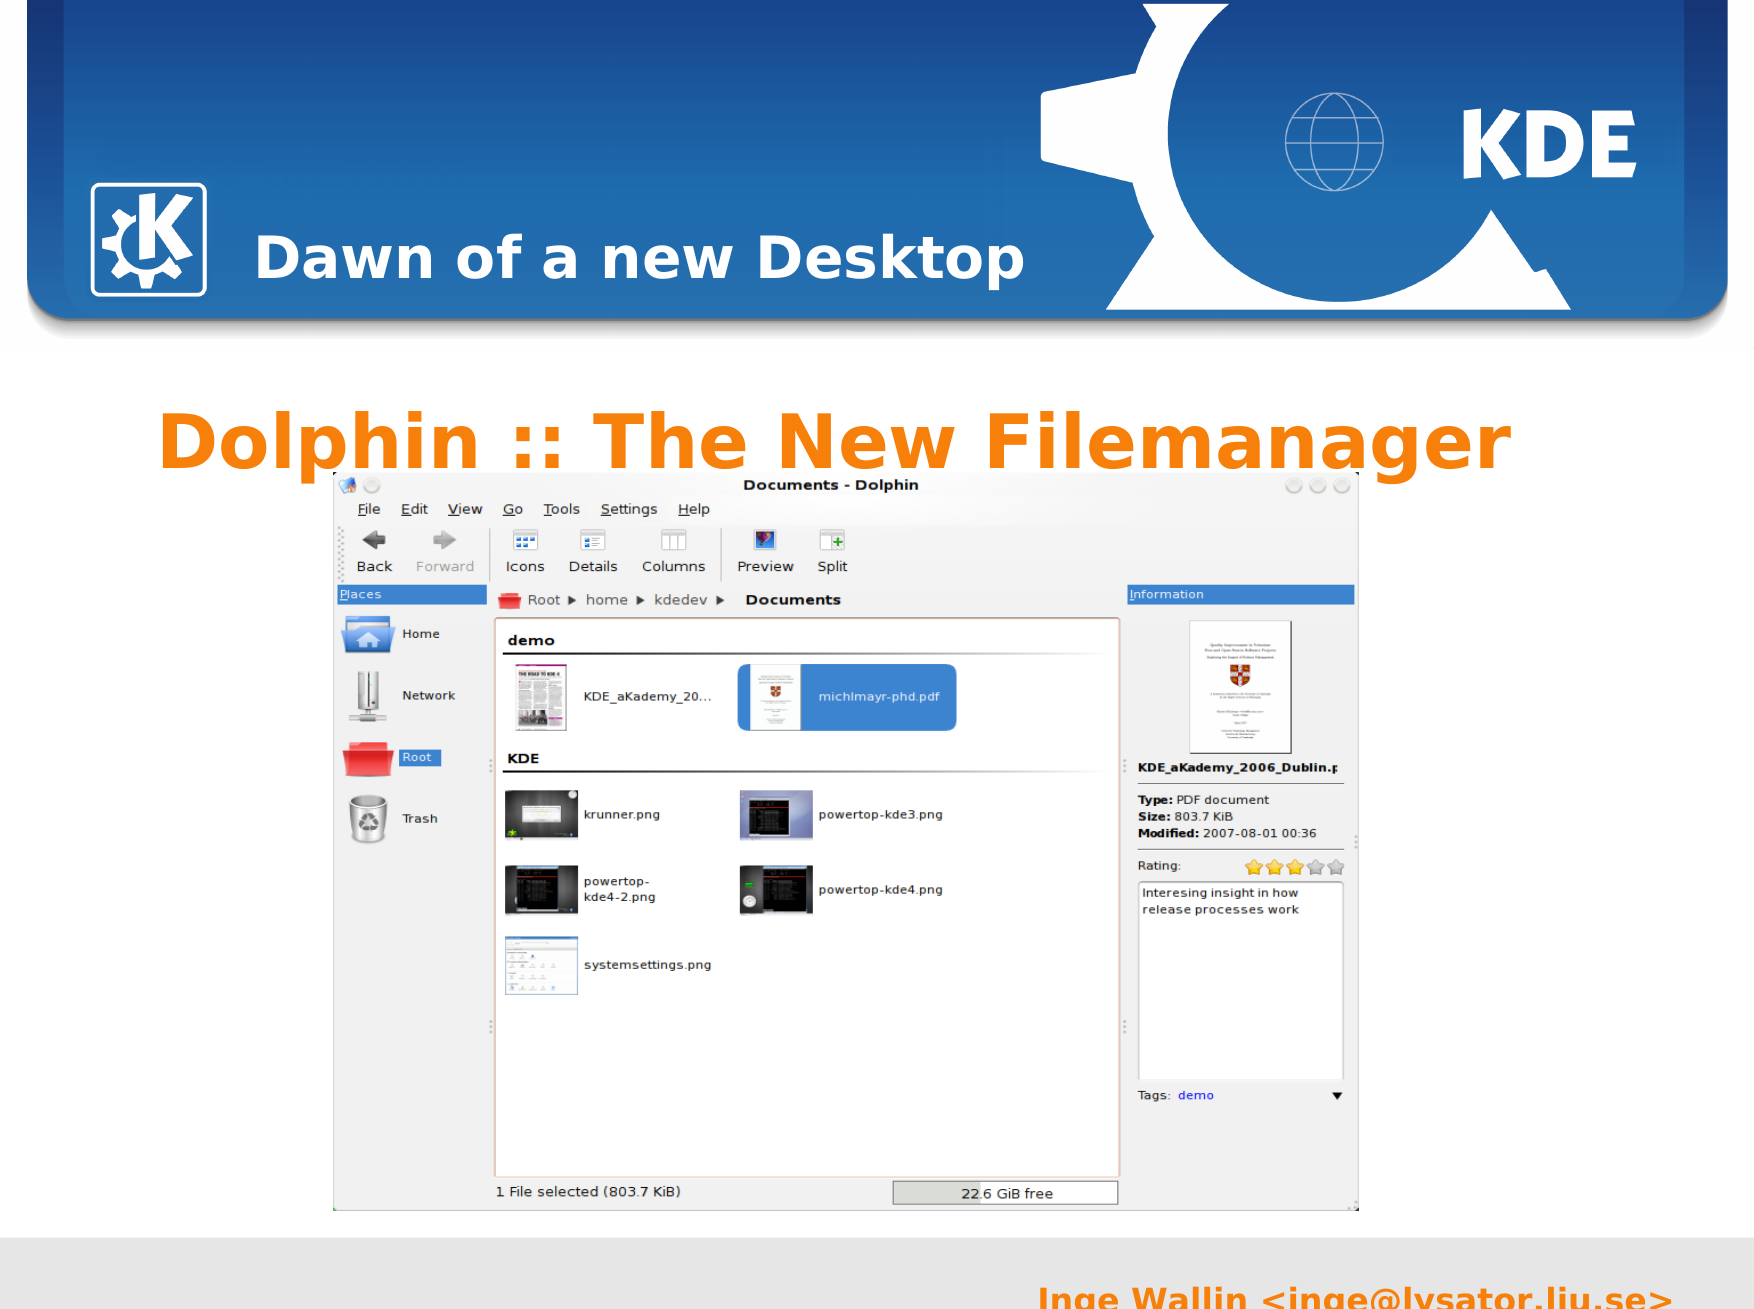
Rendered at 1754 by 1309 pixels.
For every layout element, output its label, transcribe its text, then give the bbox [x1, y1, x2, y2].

text_box Dolphin :: The New Filemanager [111, 348, 1595, 451]
text_box Dawn of a new Desktop [208, 183, 1063, 296]
picture [333, 472, 1359, 1211]
picture [0, 0, 1754, 349]
